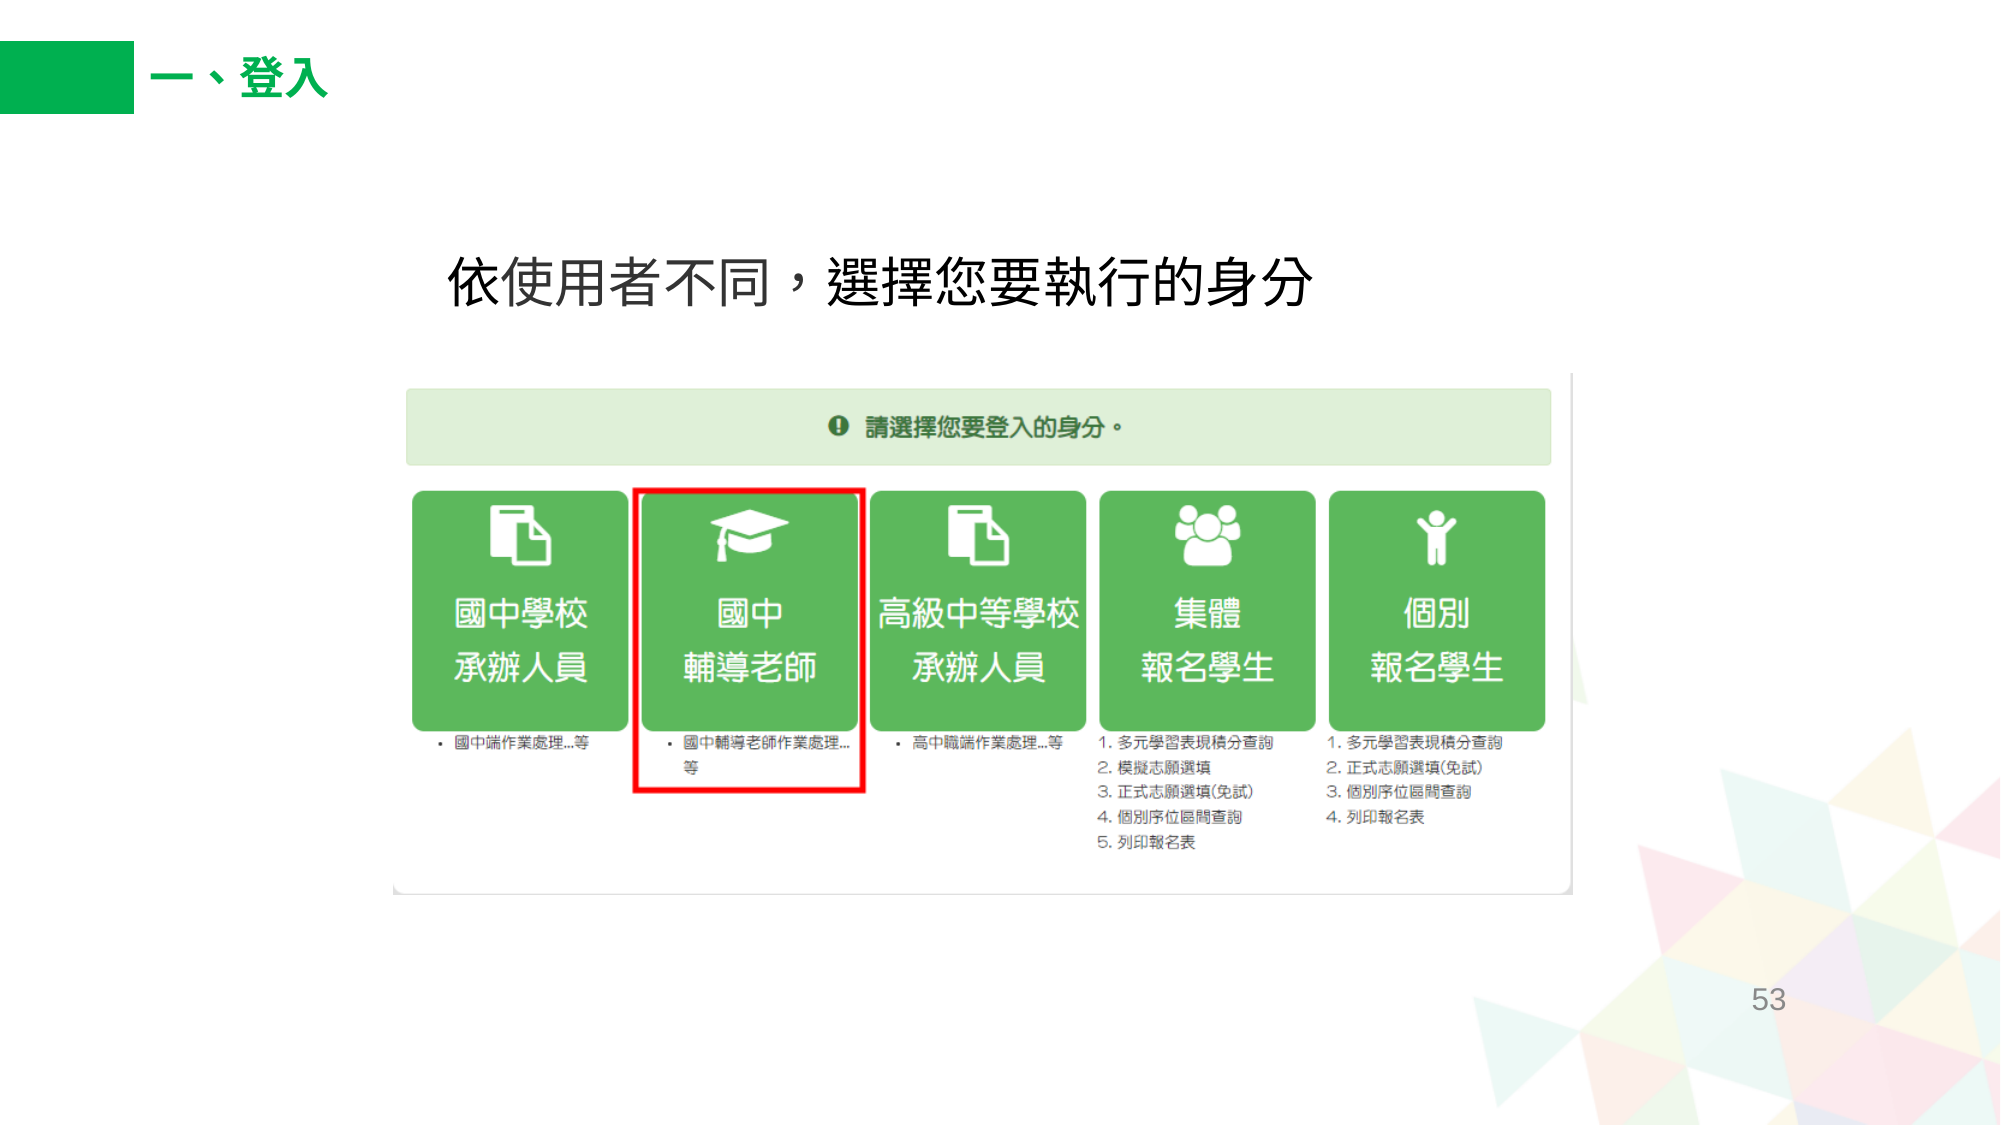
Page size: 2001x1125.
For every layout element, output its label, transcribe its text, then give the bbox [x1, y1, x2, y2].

text_box 一、登入 [134, 47, 958, 126]
text_box [0, 41, 134, 114]
picture [393, 373, 1573, 895]
text_box 53 [1739, 967, 1813, 1020]
text_box 依使用者不同，選擇您要執行的身分 [431, 240, 1337, 322]
